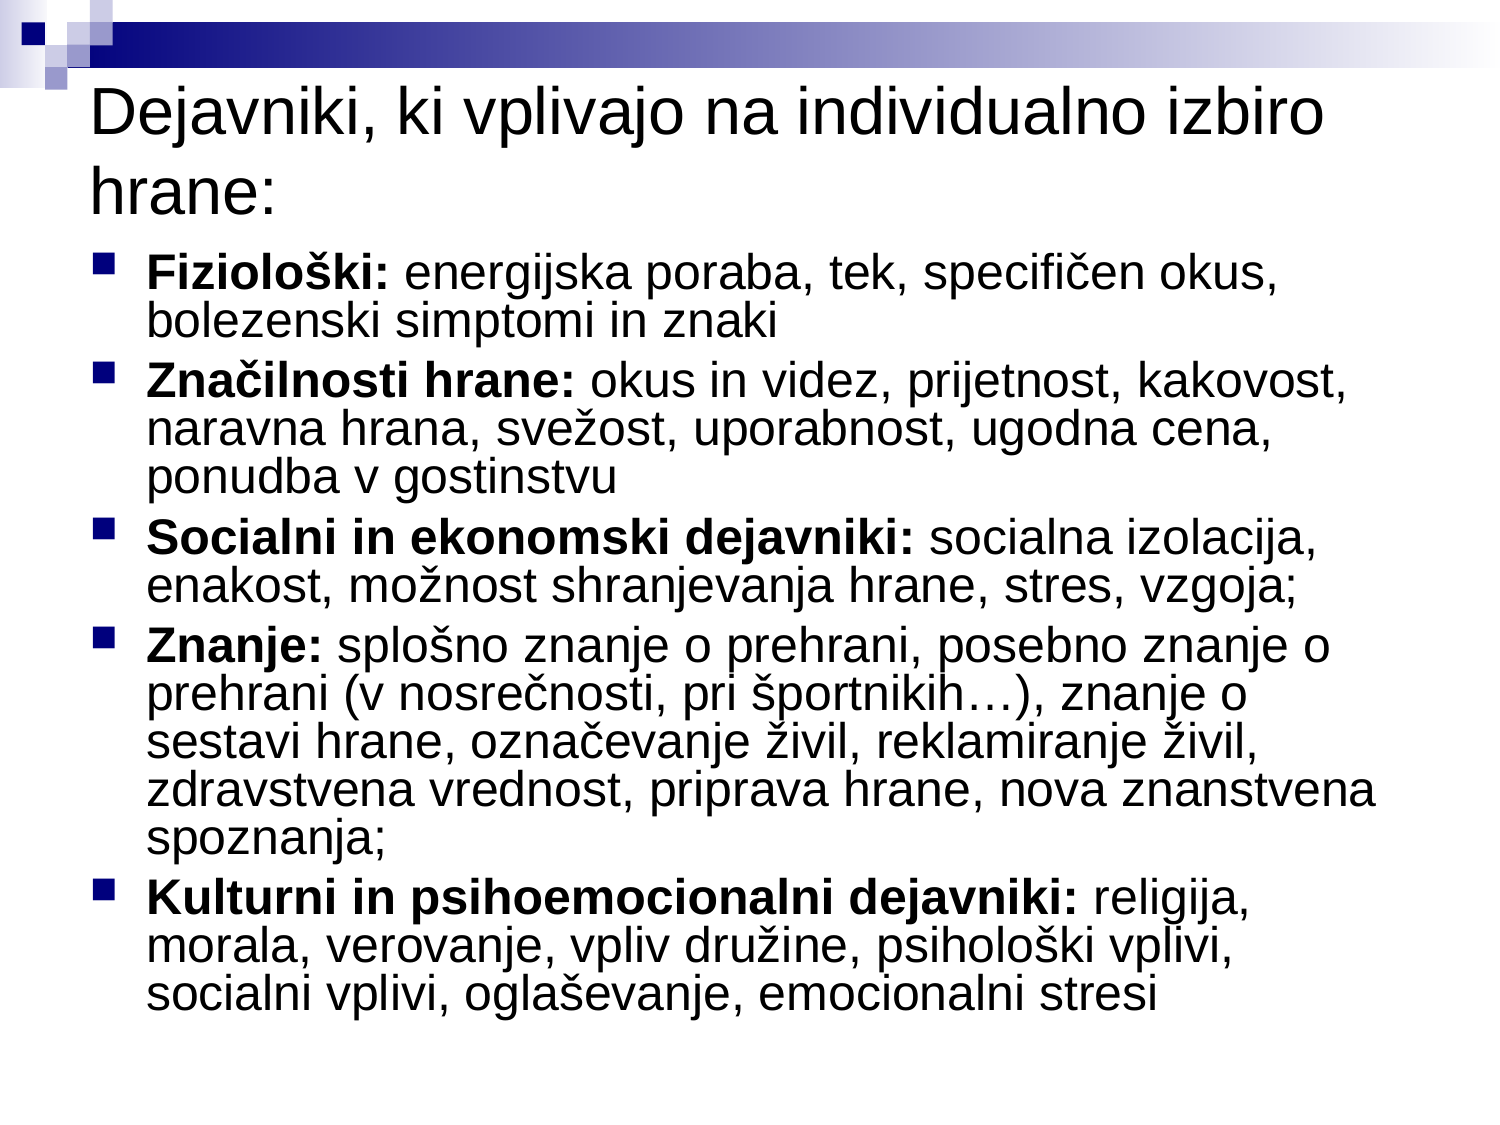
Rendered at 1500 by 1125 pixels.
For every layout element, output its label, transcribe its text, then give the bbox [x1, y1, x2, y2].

list Fiziološki: energijska poraba, tek, specifičen okus, bolezenski simptomi in znaki Značilnosti hrane: okus in videz, prijetnost, kakovost, naravna hrana, svežost, uporabnost, ugodna cena, ponudba v gostinstvu Socialni in ekonomski dejavniki: socialna izolacija, enakost, možnost shranjevanja hrane, stres, vzgoja; Znanje: splošno znanje o prehrani, posebno znanje o prehrani (v nosrečnosti, pri športnikih…), znanje o sestavi hrane, označevanje živil, reklamiranje živil, zdravstvena vrednost, priprava hrane, nova znanstvena spoznanja; Kulturni in psihoemocionalni dejavniki: religija, morala, verovanje, vpliv družine, psihološki vplivi, socialni vplivi, oglaševanje, emocionalni stresi [75, 243, 1426, 1047]
title Dejavniki, ki vplivajo na individualno izbiro hrane: [75, 59, 1426, 236]
